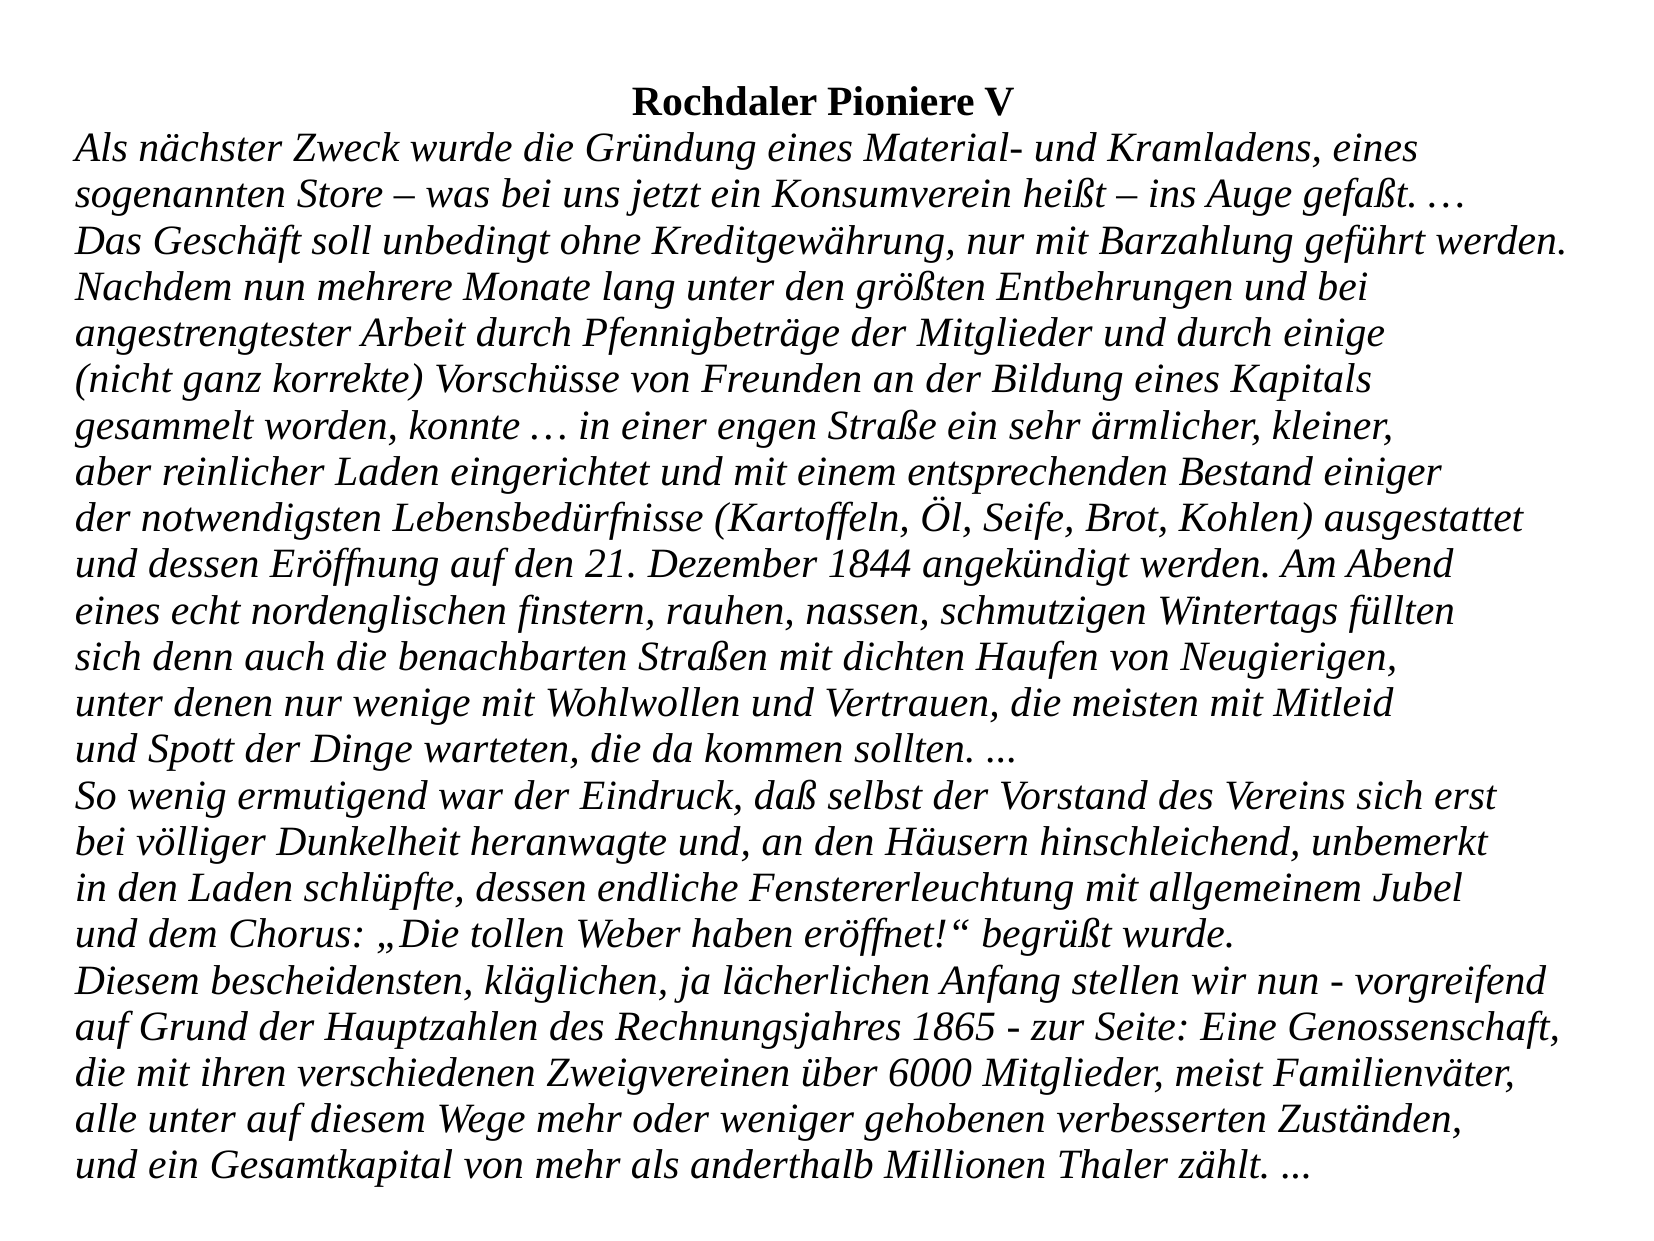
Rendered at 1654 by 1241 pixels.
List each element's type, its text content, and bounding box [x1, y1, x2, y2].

text_box Rochdaler Pioniere V Als nächster Zweck wurde die Gründung eines Material- und Kramladens, eines sogenannten Store – was bei uns jetzt ein Konsumverein heißt – ins Auge gefaßt. … Das Geschäft soll unbedingt ohne Kreditgewährung, nur mit Barzahlung geführt werden. Nachdem nun mehrere Monate lang unter den größten Entbehrungen und bei angestrengtester Arbeit durch Pfennigbeträge der Mitglieder und durch einige (nicht ganz korrekte) Vorschüsse von Freunden an der Bildung eines Kapitals gesammelt worden, konnte … in einer engen Straße ein sehr ärmlicher, kleiner, aber reinlicher Laden eingerichtet und mit einem entsprechenden Bestand einiger der notwendigsten Lebensbedürfnisse (Kartoffeln, Öl, Seife, Brot, Kohlen) ausgestattet und dessen Eröffnung auf den 21. Dezember 1844 angekündigt werden. Am Abend eines echt nordenglischen finstern, rauhen, nassen, schmutzigen Wintertags füllten sich denn auch die benachbarten Straßen mit dichten Haufen von Neugierigen, unter denen nur wenige mit Wohlwollen und Vertrauen, die meisten mit Mitleid und Spott der Dinge warteten, die da kommen sollten. ... So wenig ermutigend war der Eindruck, daß selbst der Vorstand des Vereins sich erst bei völliger Dunkelheit heranwagte und, an den Häusern hinschleichend, unbemerkt in den Laden schlüpfte, dessen endliche Fenstererleuchtung mit allgemeinem Jubel und dem Chorus: „Die tollen Weber haben eröffnet!“ begrüßt wurde. Diesem bescheidensten, kläglichen, ja lächerlichen Anfang stellen wir nun - vorgreifend auf Grund der Hauptzahlen des Rechnungsjahres 1865 - zur Seite: Eine Genossenschaft, die mit ihren verschiedenen Zweigvereinen über 6000 Mitglieder, meist Familienväter, alle unter auf diesem Wege mehr oder weniger gehobenen verbesserten Zuständen, und ein Gesamtkapital von mehr als anderthalb Millionen Thaler zählt. ... [60, 70, 1587, 1196]
